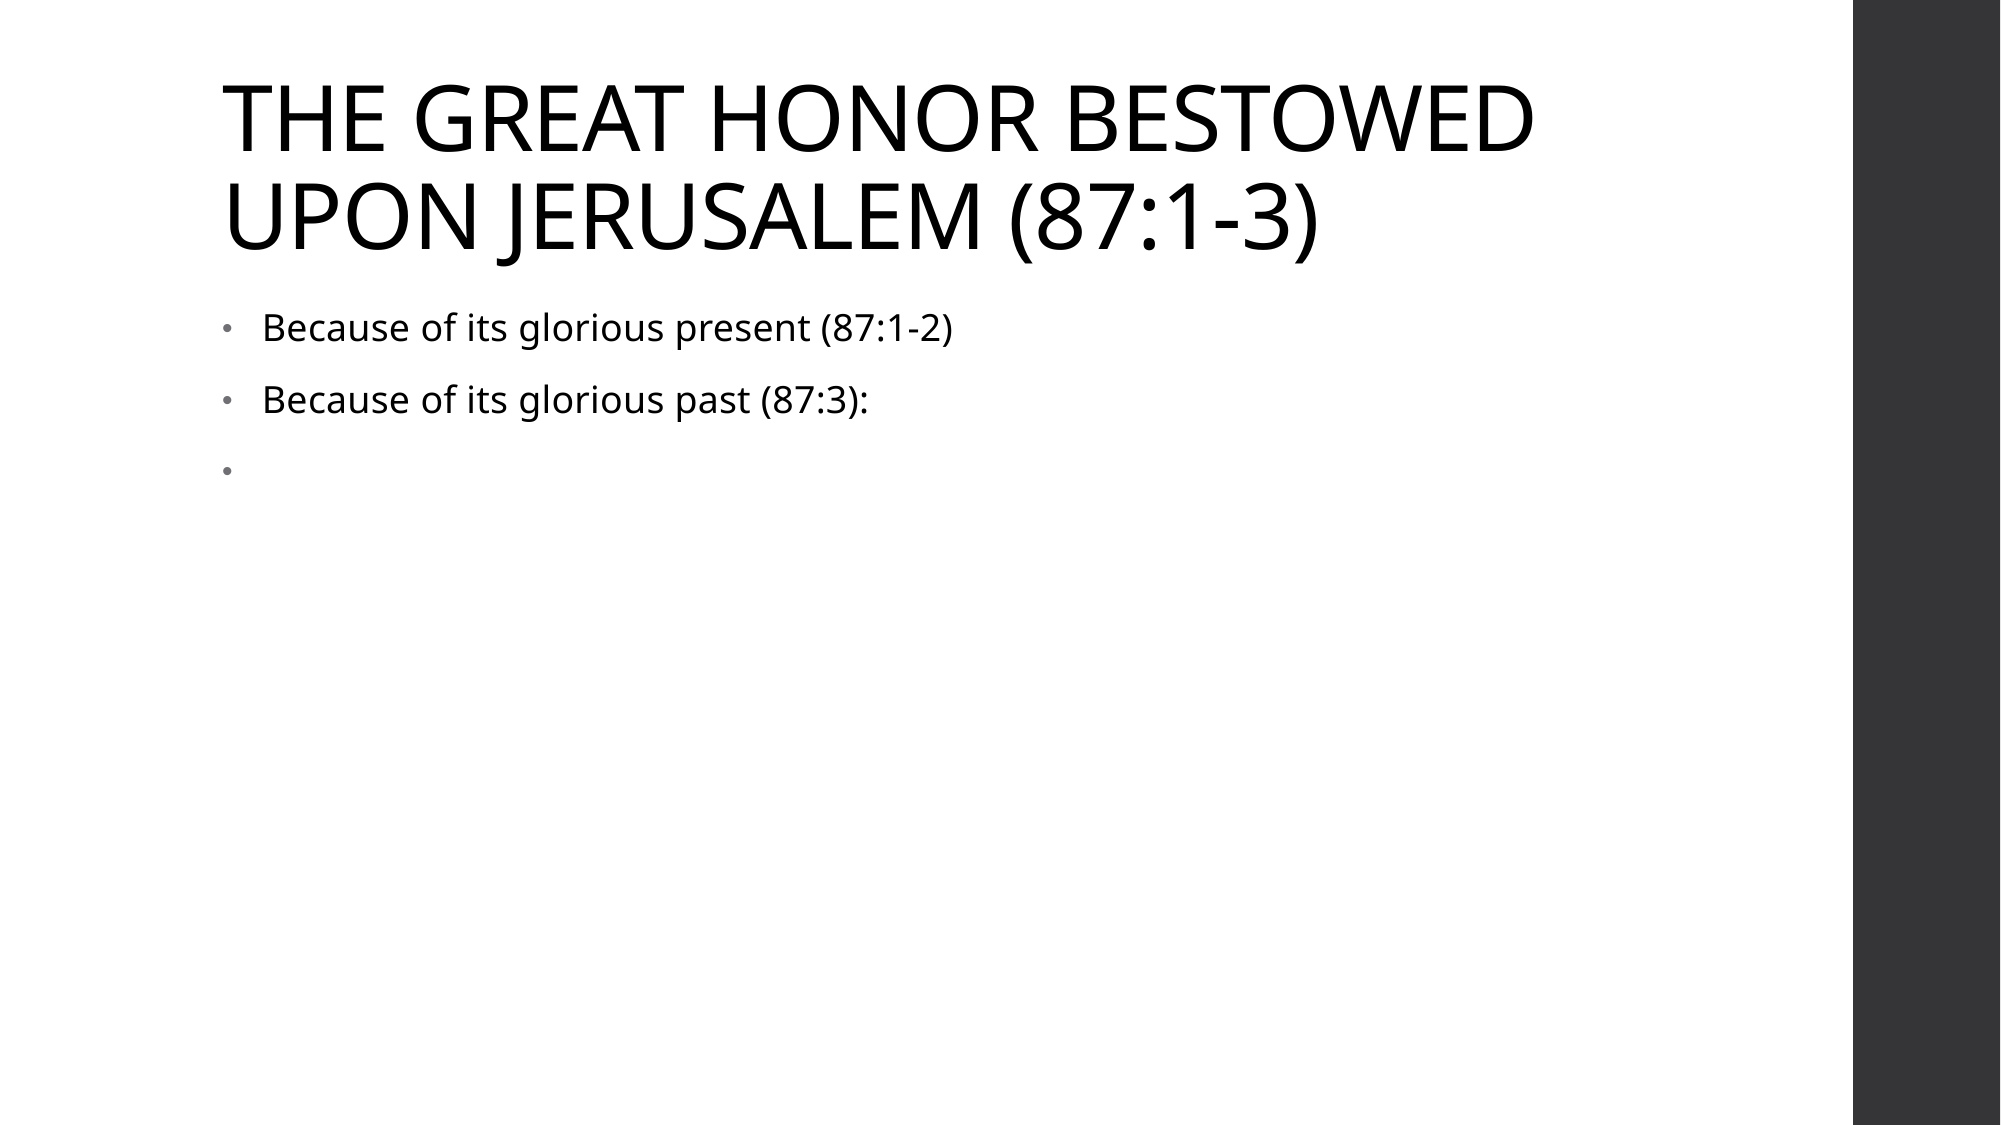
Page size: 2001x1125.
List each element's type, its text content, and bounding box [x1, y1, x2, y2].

title THE GREAT HONOR BESTOWED UPON JERUSALEM (87:1-3) [206, 60, 1797, 278]
list Because of its glorious present (87:1-2) Because of its glorious past (87:3): [206, 299, 1617, 1014]
